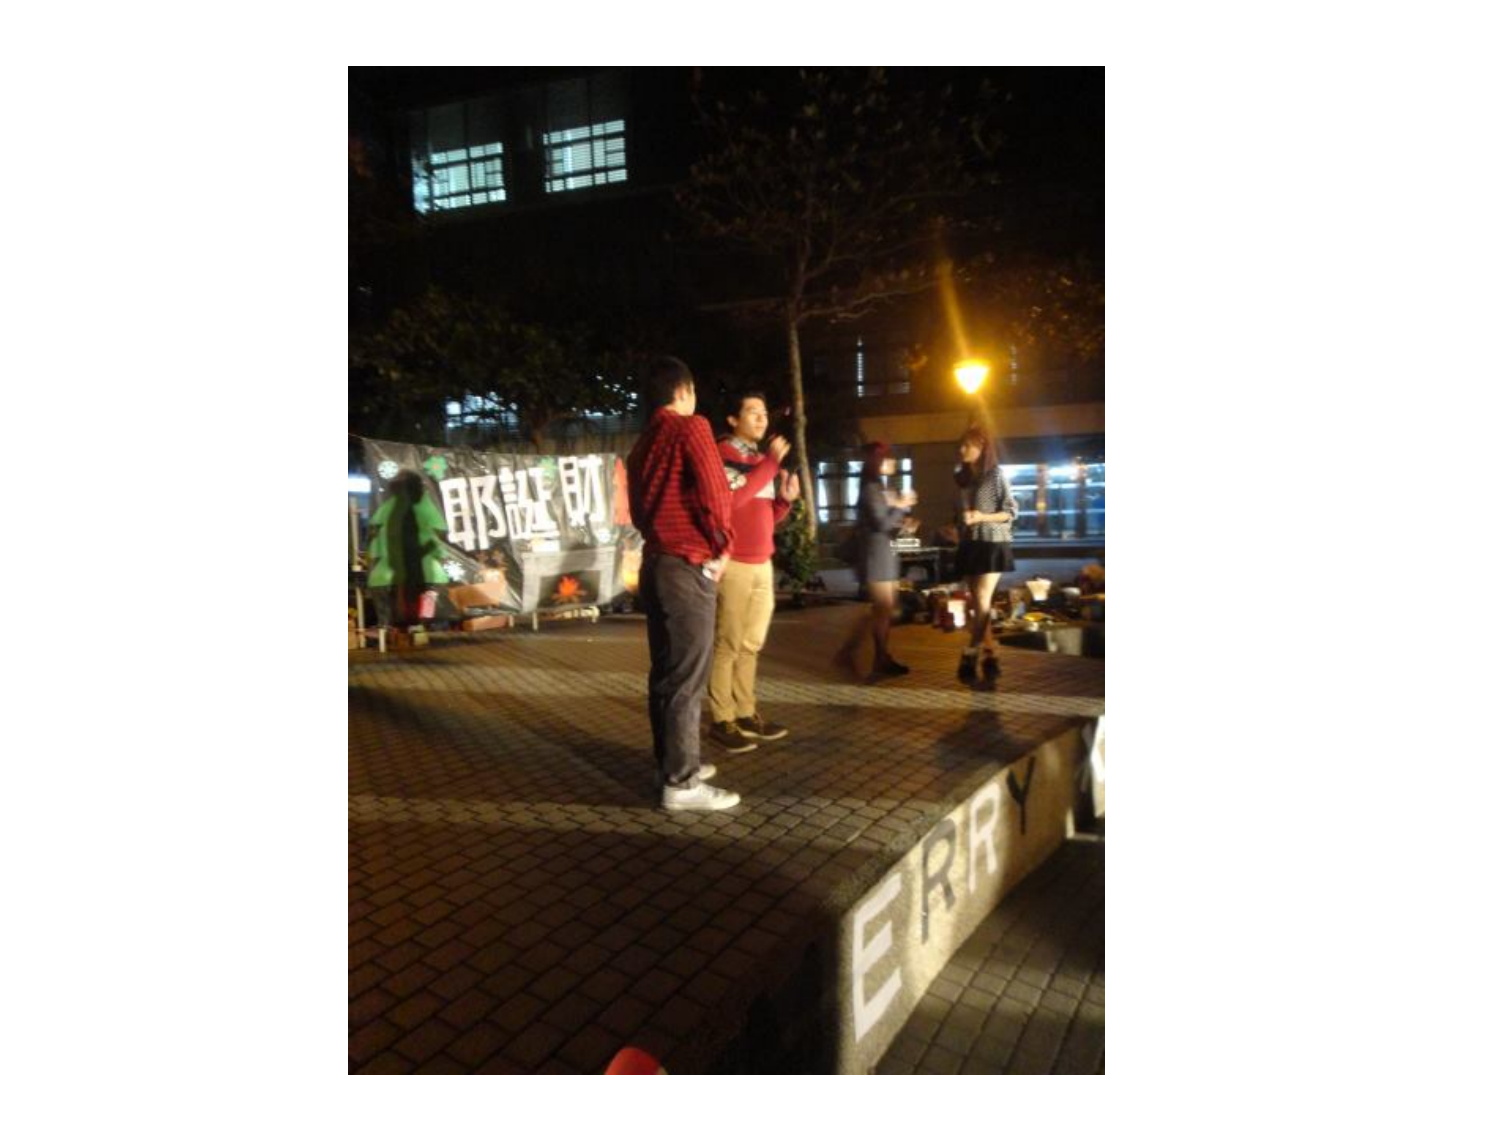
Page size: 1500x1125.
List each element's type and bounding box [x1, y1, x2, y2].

picture [348, 66, 1105, 1075]
title [75, 45, 1425, 233]
